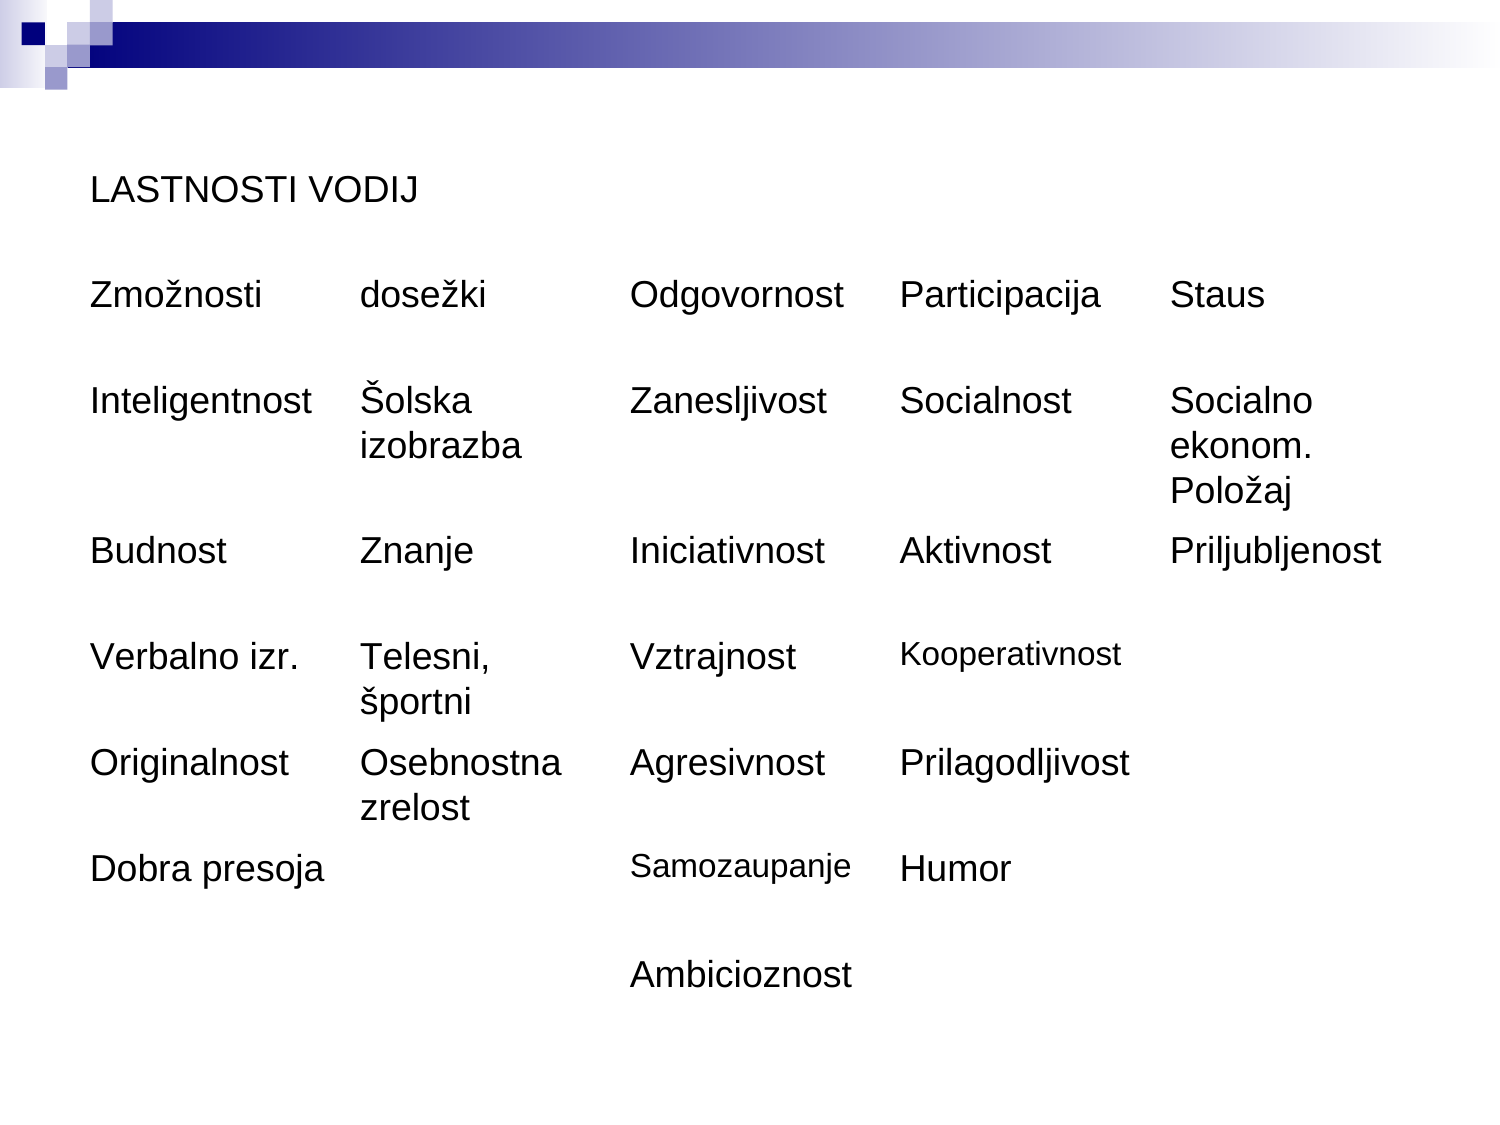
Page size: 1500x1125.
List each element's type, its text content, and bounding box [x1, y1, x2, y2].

title LASTNOSTI VODIJ [75, 75, 1426, 301]
table_cell [345, 837, 615, 943]
table_cell Prilagodljivost [885, 731, 1155, 837]
table_cell [1155, 625, 1425, 731]
table_cell Znanje [345, 519, 615, 625]
table_cell Originalnost [75, 731, 345, 837]
table_cell Ambicioznost [615, 943, 885, 1049]
table_cell Zanesljivost [615, 368, 885, 519]
table_cell Verbalno izr. [75, 625, 345, 731]
table_cell Samozaupanje [615, 837, 885, 943]
table_cell Osebnostna zrelost [345, 731, 615, 837]
table_cell [885, 943, 1155, 1049]
table_cell Priljubljenost [1155, 519, 1425, 625]
table_cell [1155, 837, 1425, 943]
table_header Odgovornost [615, 262, 885, 368]
table_cell Aktivnost [885, 519, 1155, 625]
table_cell Inteligentnost [75, 368, 345, 519]
table_cell [1155, 731, 1425, 837]
table_cell Telesni, športni [345, 625, 615, 731]
table_cell Humor [885, 837, 1155, 943]
table_cell Vztrajnost [615, 625, 885, 731]
table_cell Budnost [75, 519, 345, 625]
table_header Zmožnosti [75, 262, 345, 368]
table_cell Socialno ekonom. Položaj [1155, 368, 1425, 519]
table_cell Socialnost [885, 368, 1155, 519]
table_cell [1155, 943, 1425, 1049]
table_cell [75, 943, 345, 1049]
table_cell [345, 943, 615, 1049]
table_header Staus [1155, 262, 1425, 368]
table_cell Kooperativnost [885, 625, 1155, 731]
table_cell Dobra presoja [75, 837, 345, 943]
table_cell Iniciativnost [615, 519, 885, 625]
table_header dosežki [345, 262, 615, 368]
table_cell Agresivnost [615, 731, 885, 837]
table_header Participacija [885, 262, 1155, 368]
table_cell Šolska izobrazba [345, 368, 615, 519]
